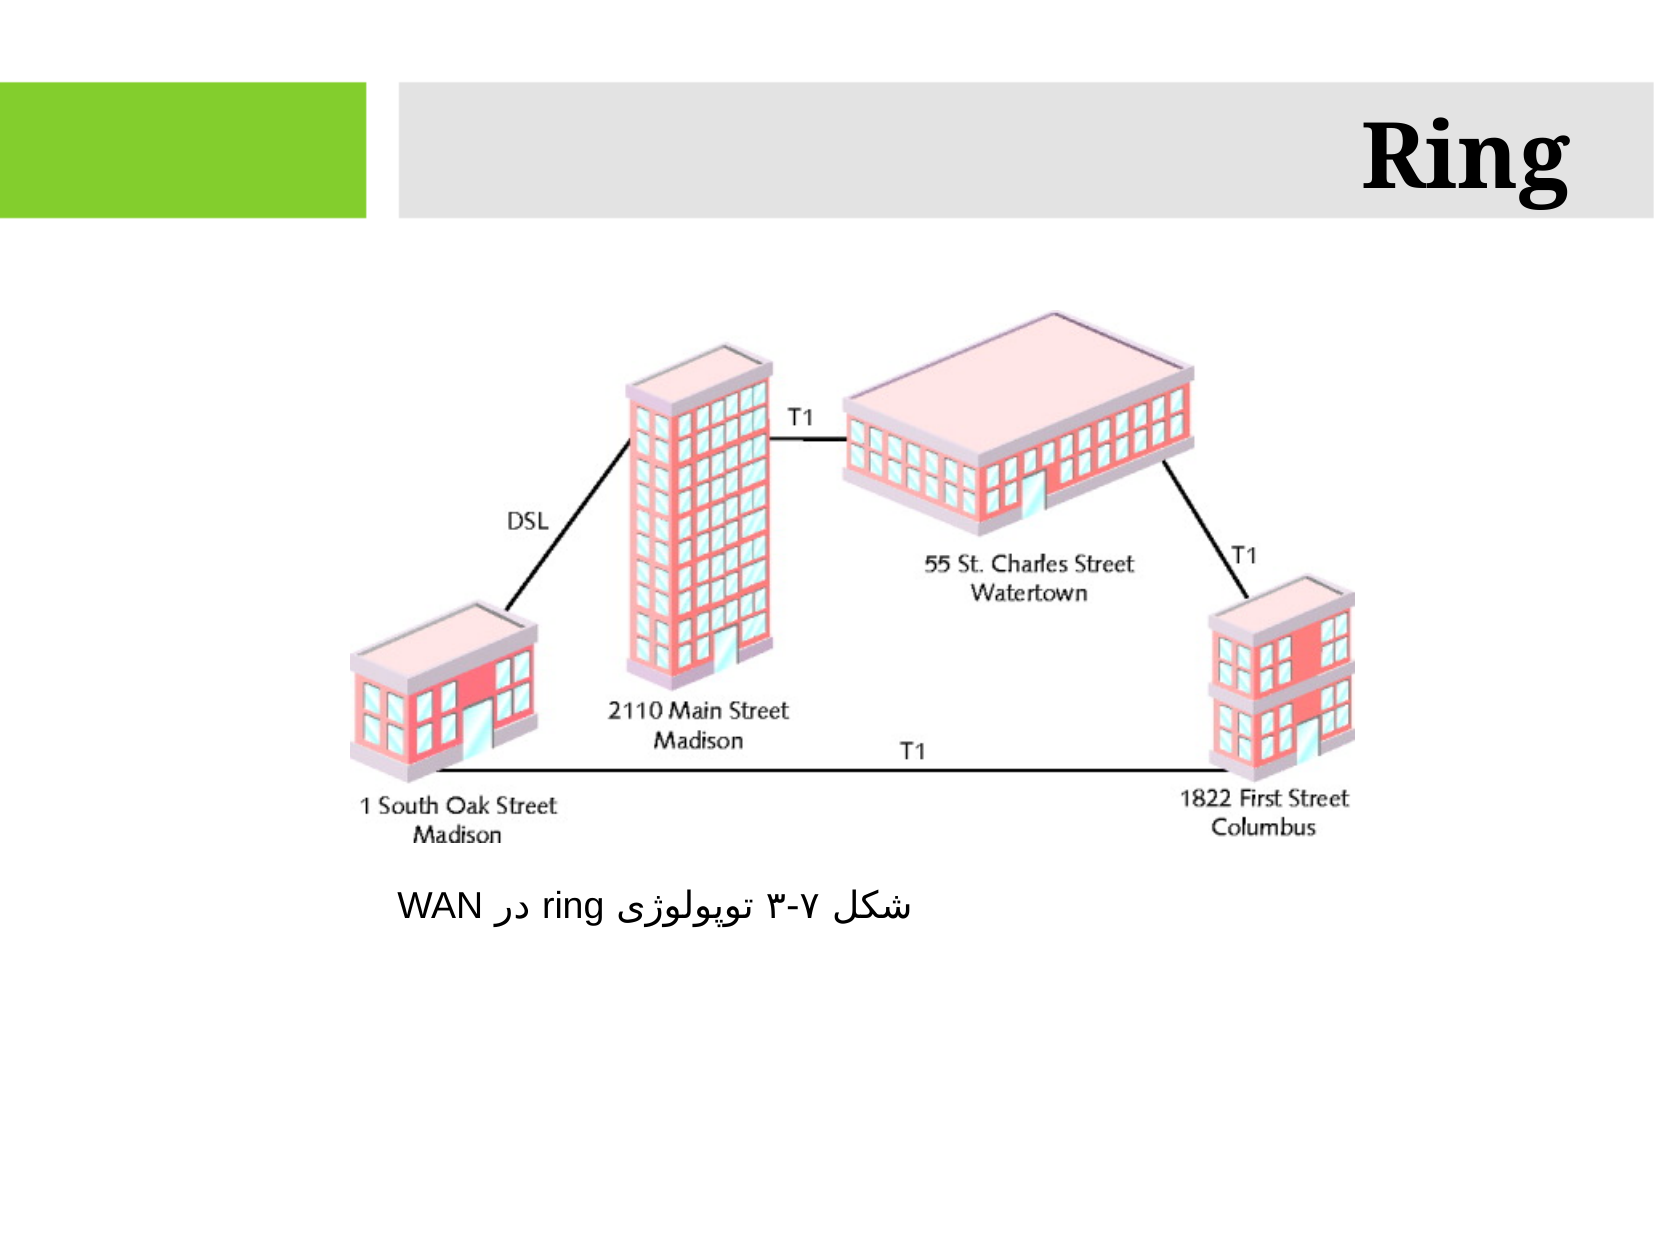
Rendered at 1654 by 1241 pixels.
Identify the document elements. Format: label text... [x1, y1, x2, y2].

text_box شکل ۷-۳ توپولوژی ring در WAN [325, 872, 963, 934]
picture [0, 0, 1654, 1241]
title Ring [82, 49, 1571, 257]
